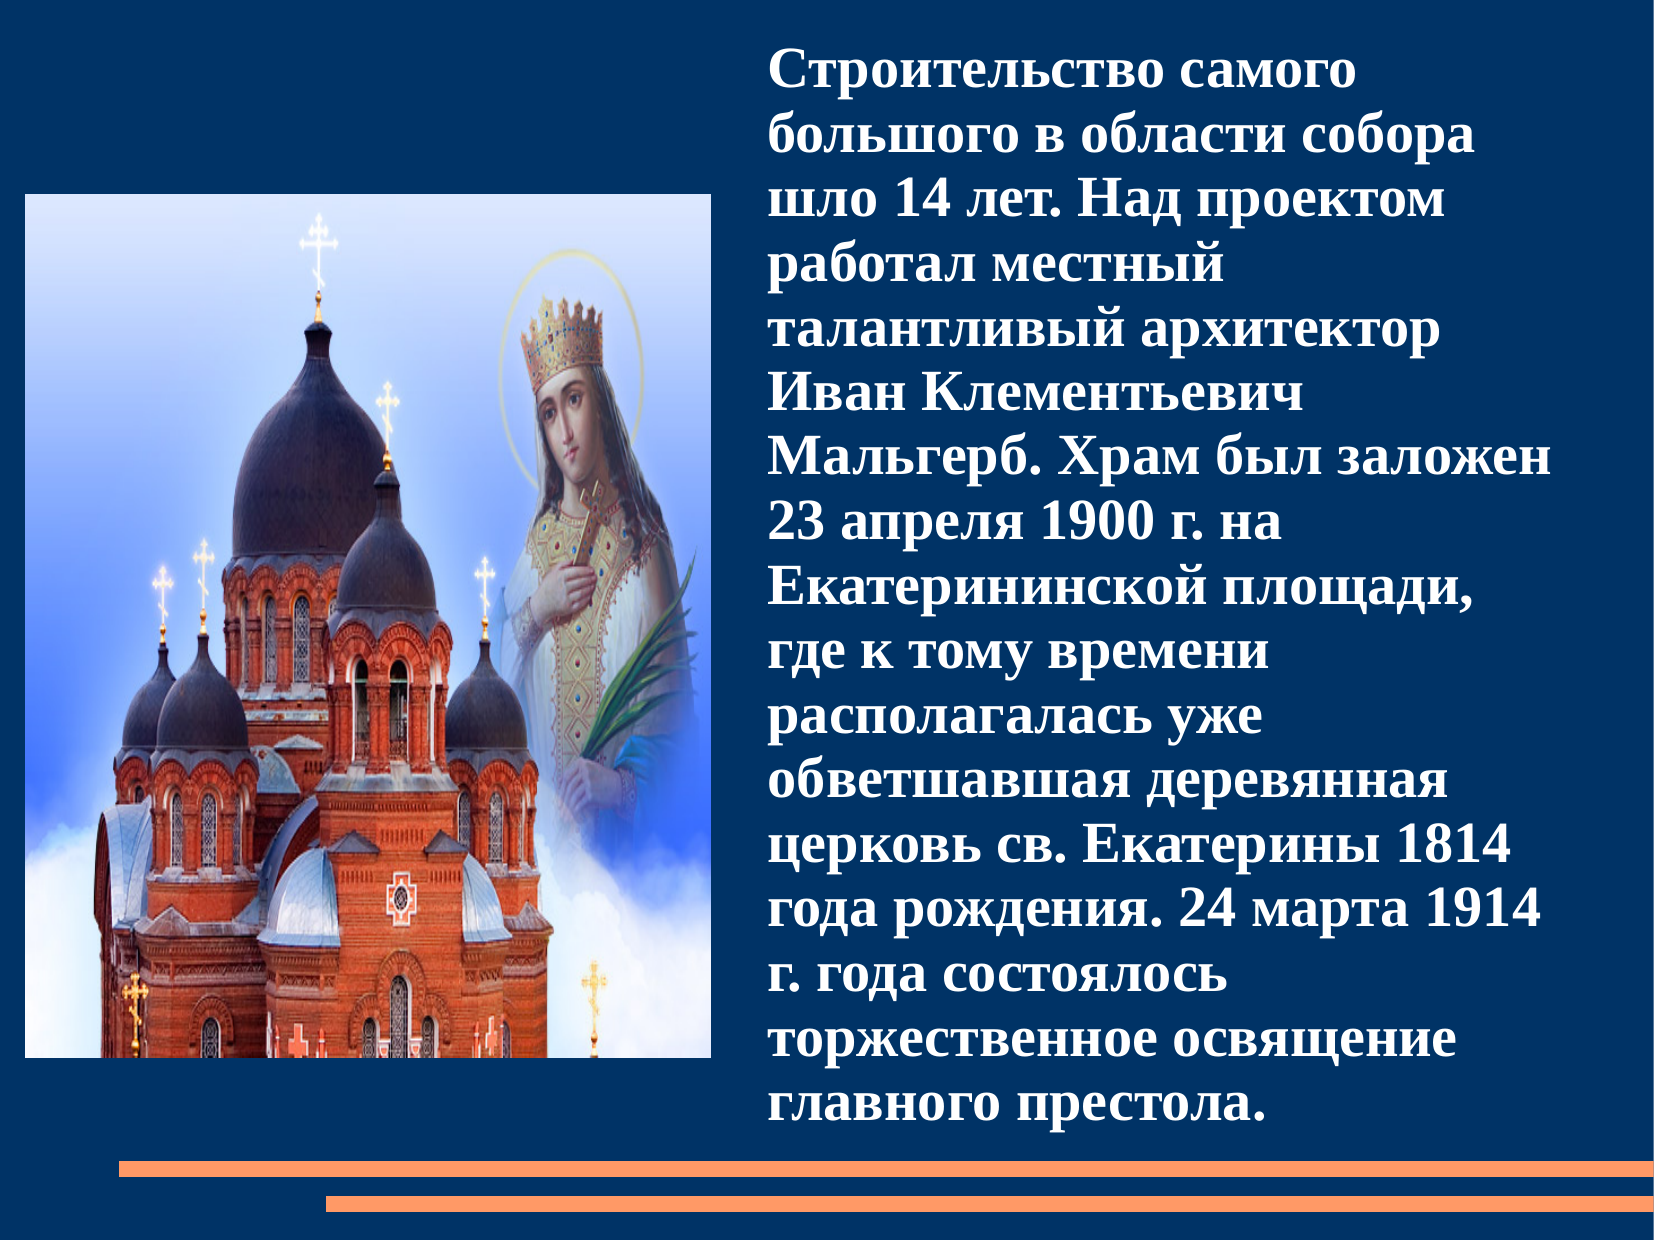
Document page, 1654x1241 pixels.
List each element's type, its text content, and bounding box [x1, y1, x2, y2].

picture [25, 194, 711, 1058]
text_box Строительство самого большого в области собора шло 14 лет. Над проектом работал местный талантливый архитектор Иван Клементьевич Мальгерб. Храм был заложен 23 апреля 1900 г. на Екатерининской площади, где к тому времени располагалась уже обветшавшая деревянная церковь св. Екатерины 1814 года рождения. 24 марта 1914 г. года состоялось торжественное освящение главного престола. [752, 28, 1571, 1162]
